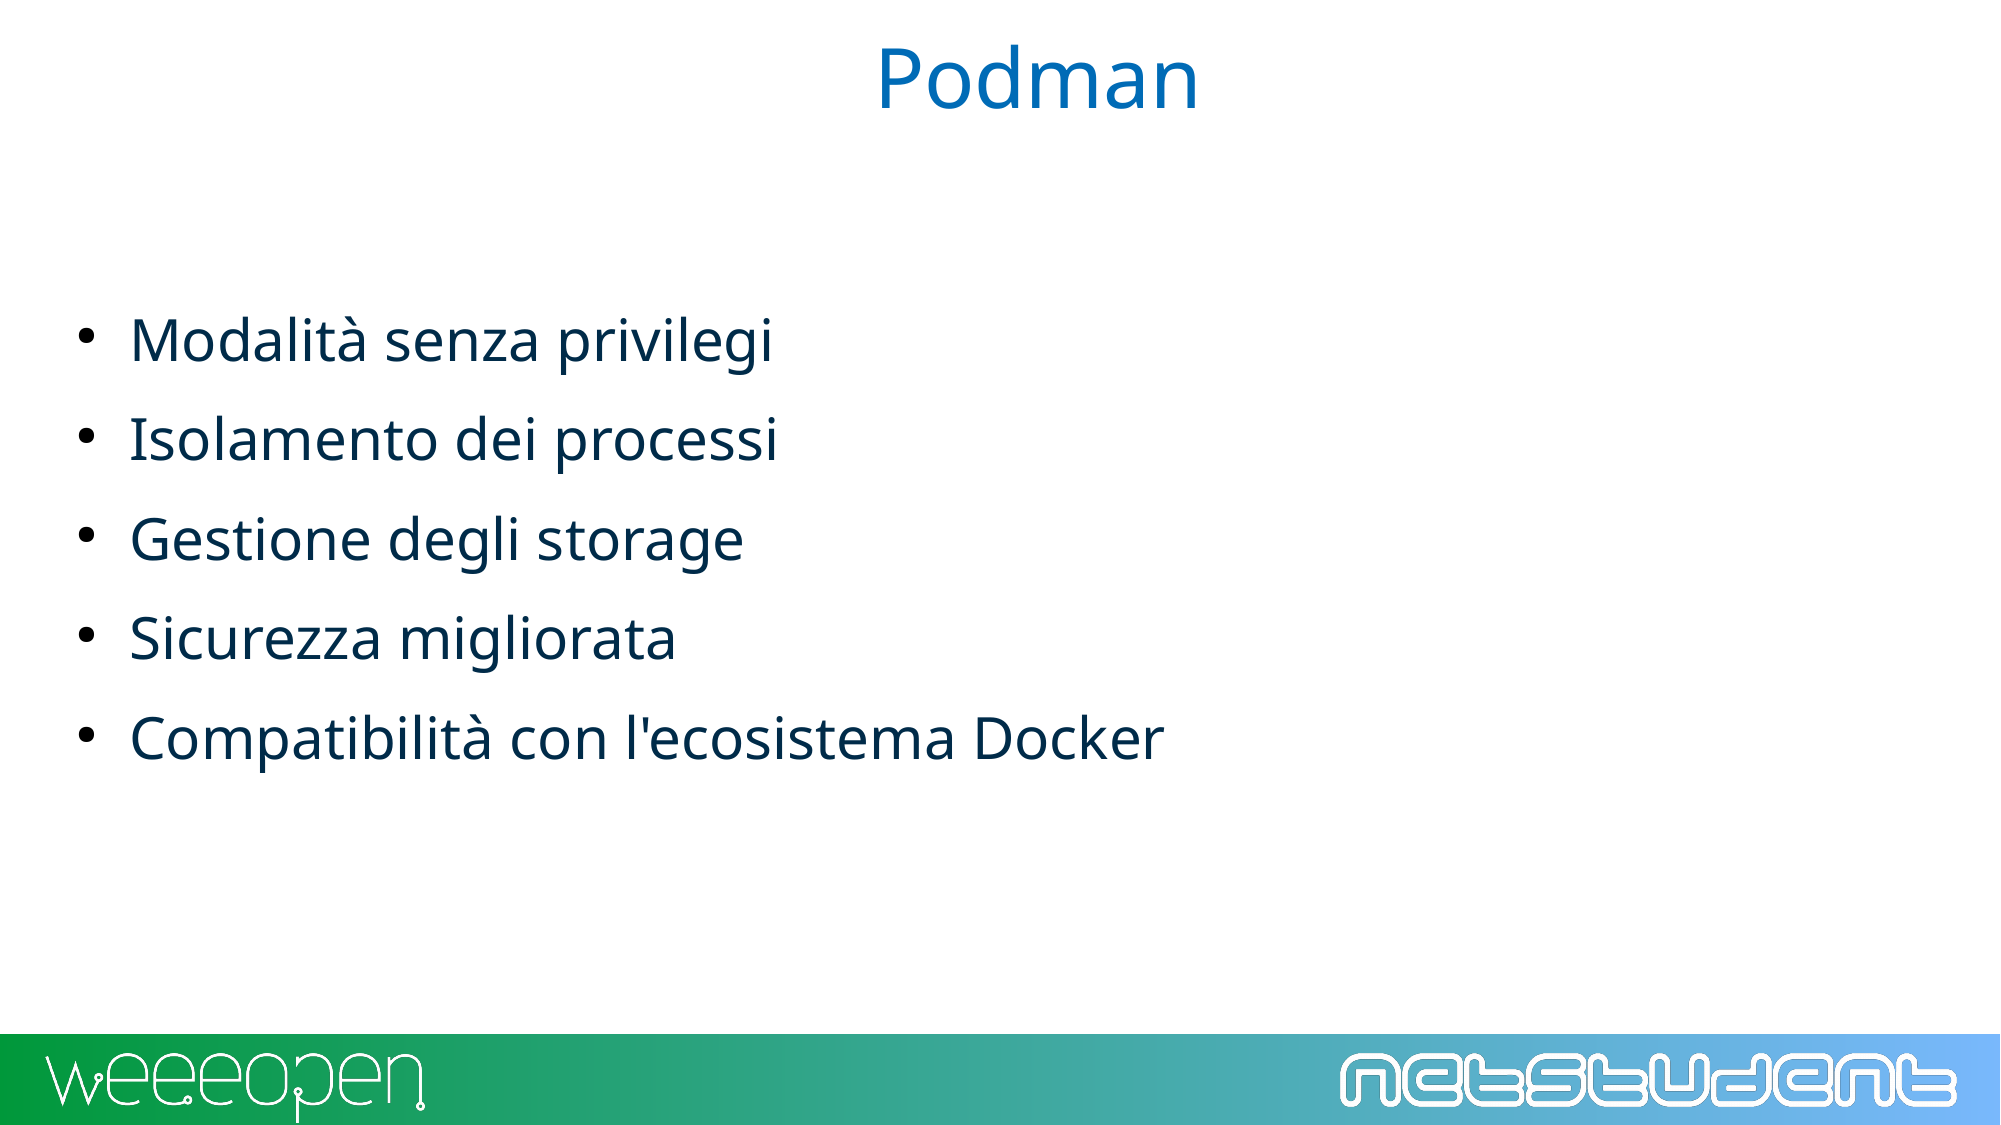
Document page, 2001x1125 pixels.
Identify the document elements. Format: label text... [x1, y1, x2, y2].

list Modalità senza privilegi Isolamento dei processi Gestione degli storage Sicurezza migliorata Compatibilità con l'ecosistema Docker [43, 295, 1959, 1010]
picture [1340, 1053, 1957, 1107]
title Podman [43, 29, 1959, 247]
picture [45, 1053, 425, 1123]
